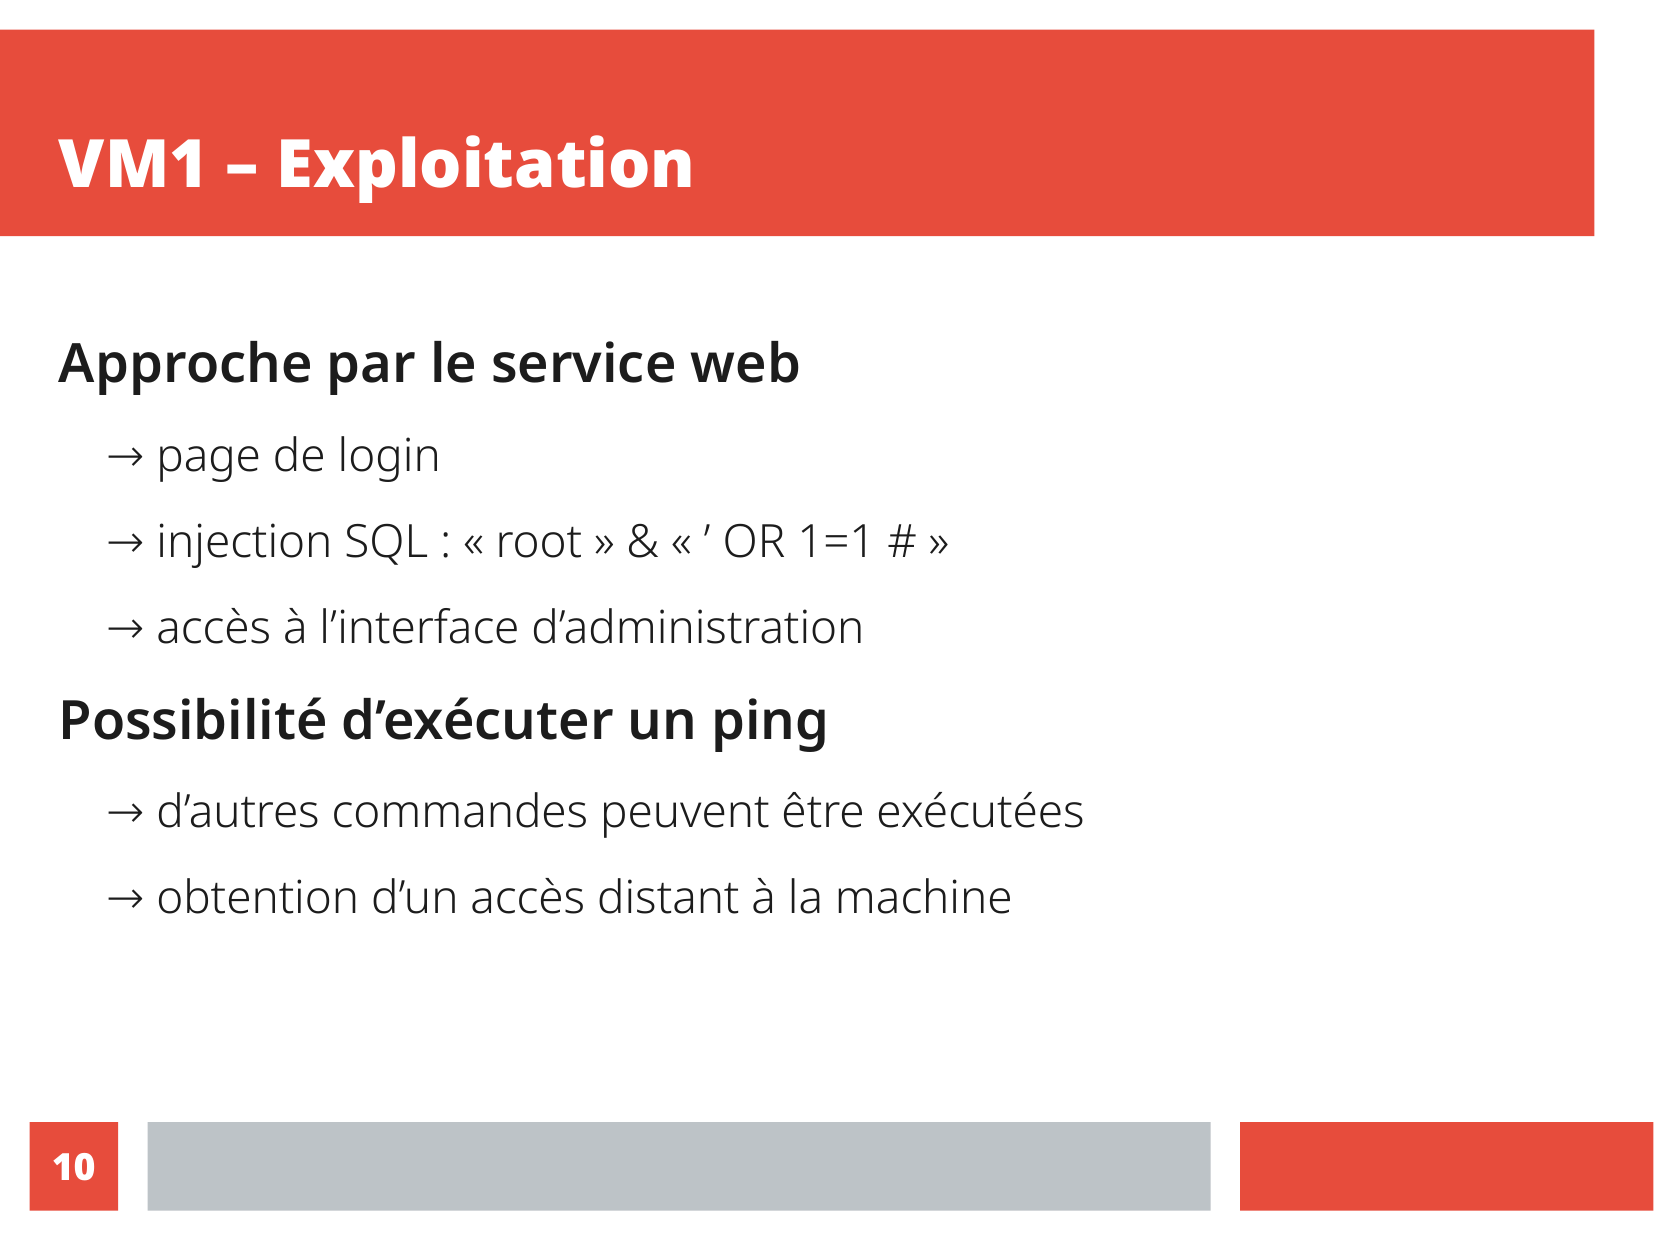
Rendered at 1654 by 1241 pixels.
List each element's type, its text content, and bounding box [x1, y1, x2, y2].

list Approche par le service web → page de login → injection SQL : « root » & « ’ OR 1=1 # » → accès à l’interface d’administration Possibilité d’exécuter un ping → d’autres commandes peuvent être exécutées → obtention d’un accès distant à la machine [59, 324, 1565, 1093]
title VM1 – Exploitation [59, 59, 1595, 207]
